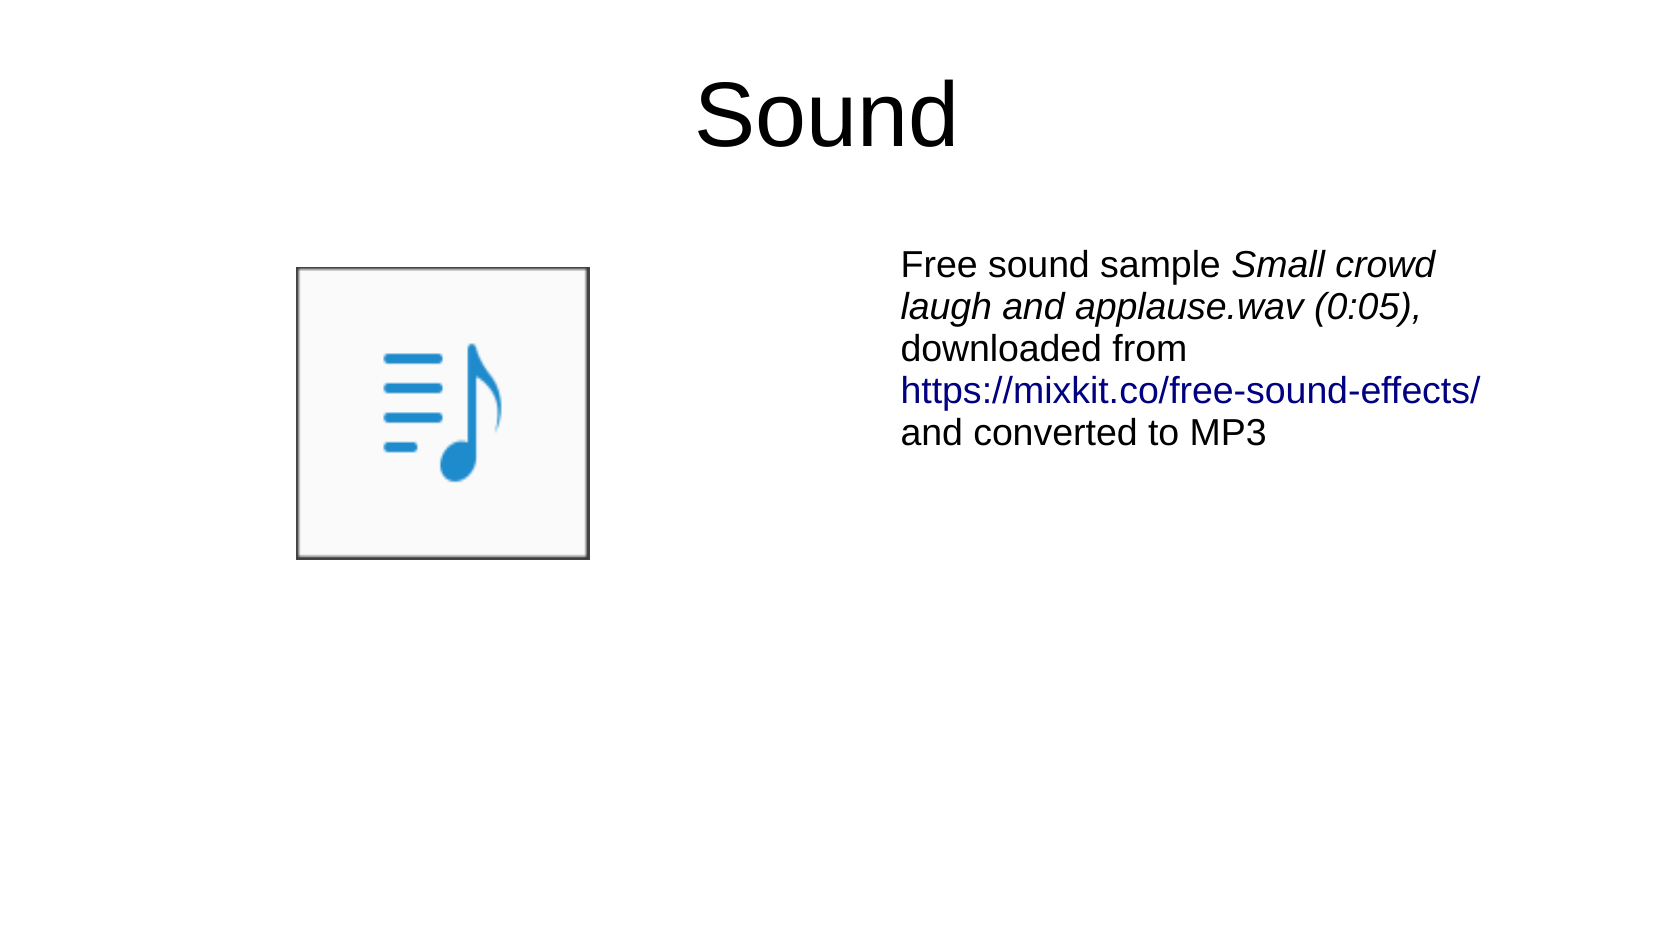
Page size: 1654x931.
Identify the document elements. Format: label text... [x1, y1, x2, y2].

text_box Free sound sample Small crowd laugh and applause.wav (0:05), downloaded from https://mixkit.co/free-sound-effects/ and converted to MP3 [885, 236, 1536, 461]
title Sound [82, 37, 1571, 193]
text_box [295, 265, 591, 561]
